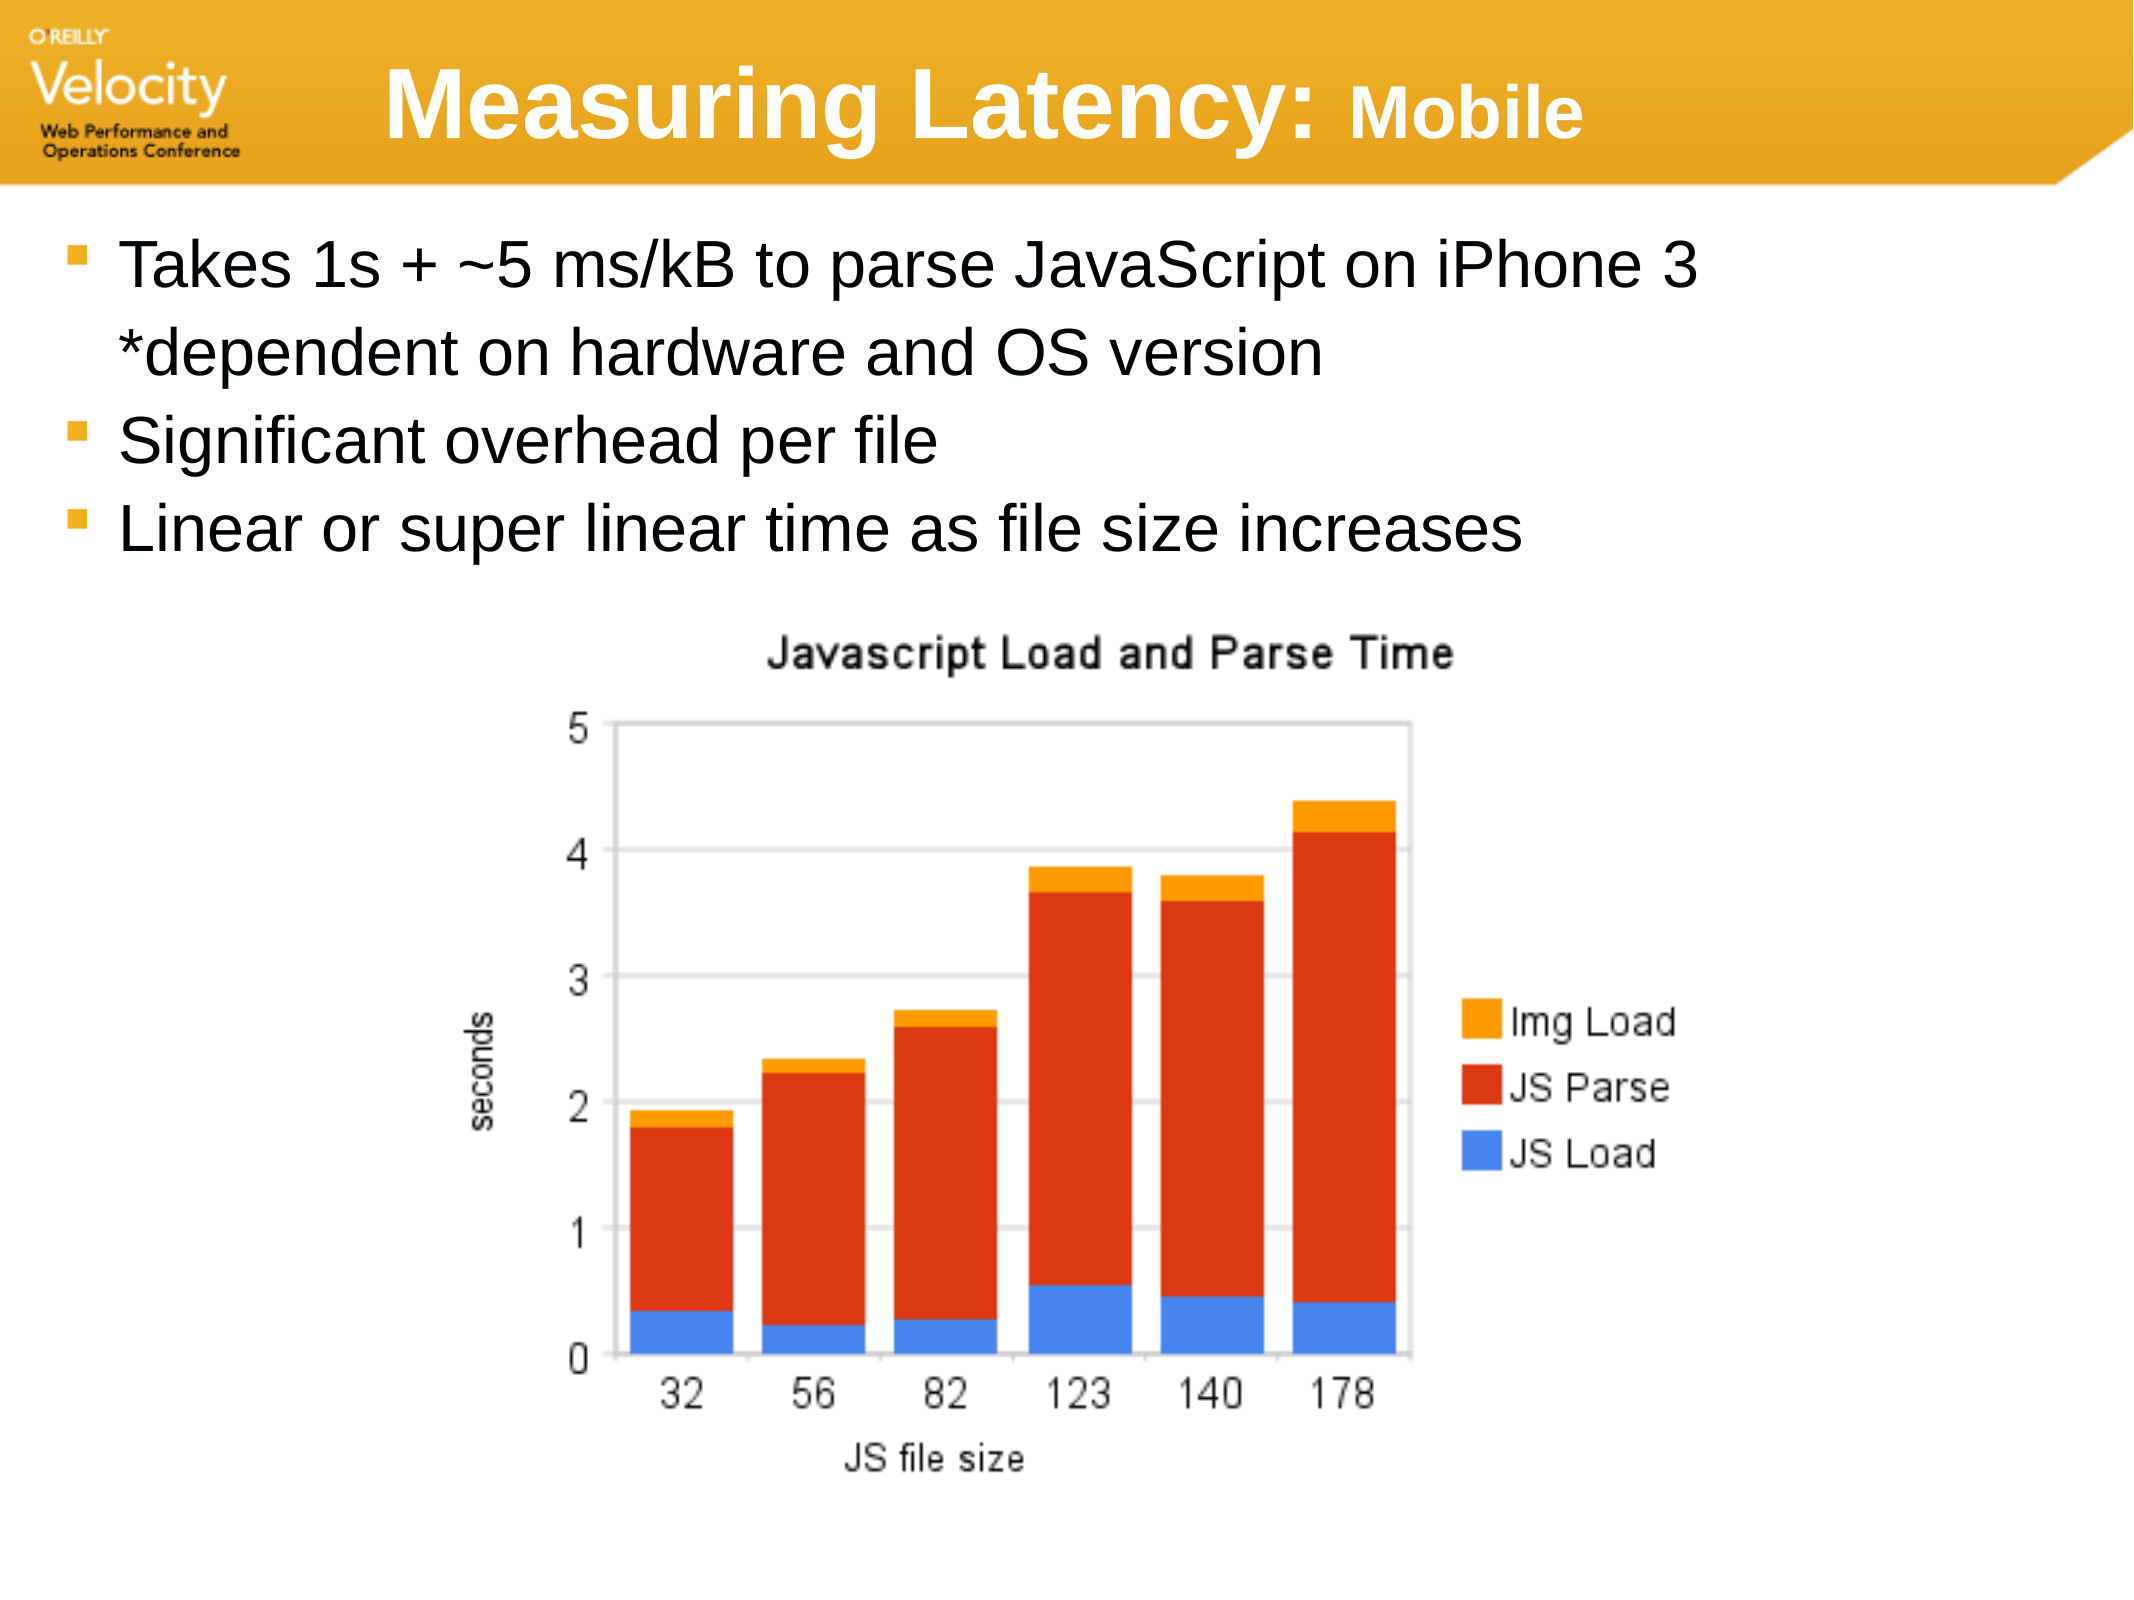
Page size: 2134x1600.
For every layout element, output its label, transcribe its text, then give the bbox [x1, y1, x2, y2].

list Takes 1s + ~5 ms/kB to parse JavaScript on iPhone 3 *dependent on hardware and OS version Significant overhead per file Linear or super linear time as file size increases [47, 224, 2100, 1552]
title Measuring Latency: Mobile [375, 17, 2026, 191]
picture [0, 0, 2134, 1600]
